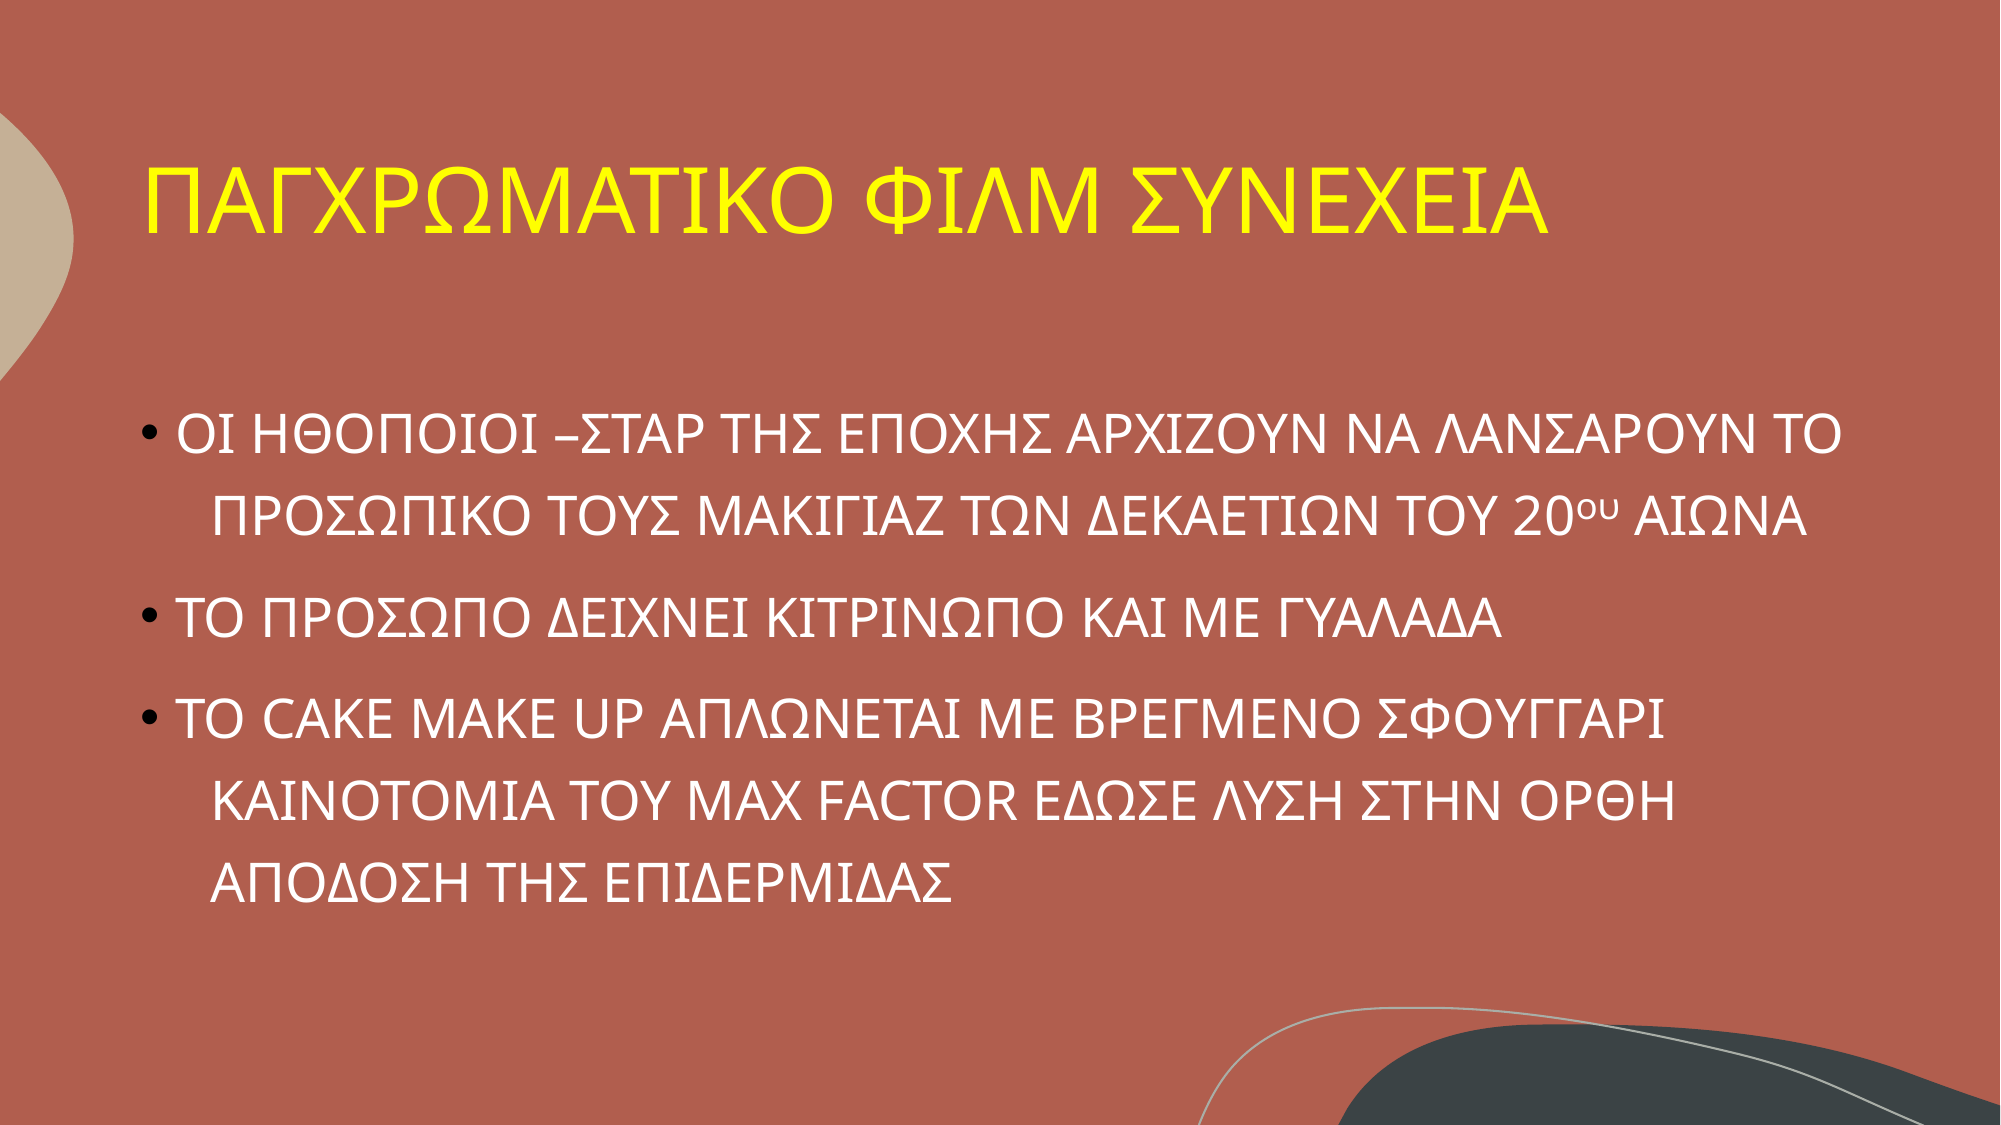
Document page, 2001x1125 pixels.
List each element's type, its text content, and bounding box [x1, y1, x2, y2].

title ΠΑΓΧΡΩΜΑΤΙΚΟ ΦΙΛΜ ΣΥΝΕΧΕΙΑ [125, 125, 1626, 283]
list ΟΙ ΗΘΟΠΟΙΟΙ –ΣΤΑΡ ΤΗΣ ΕΠΟΧΗΣ ΑΡΧΙΖΟΥΝ ΝΑ ΛΑΝΣΑΡΟΥΝ ΤΟ ΠΡΟΣΩΠΙΚΟ ΤΟΥΣ ΜΑΚΙΓΙΑΖ ΤΩΝ ΔΕΚΑΕΤΙΩΝ ΤΟΥ 20ου ΑΙΩΝΑ ΤΟ ΠΡΟΣΩΠΟ ΔΕΙΧΝΕΙ ΚΙΤΡΙΝΩΠΟ ΚΑΙ ΜΕ ΓΥΑΛΑΔΑ ΤΟ CAKE MAKE UP ΑΠΛΩΝΕΤΑΙ ΜΕ ΒΡΕΓΜΕΝΟ ΣΦΟΥΓΓΑΡΙ ΚΑΙΝΟΤΟΜΙΑ ΤΟΥ MAX FACTOR ΕΔΩΣΕ ΛΥΣΗ ΣΤΗΝ ΟΡΘΗ ΑΠΟΔΟΣΗ ΤΗΣ ΕΠΙΔΕΡΜΙΔΑΣ [125, 375, 1876, 1002]
